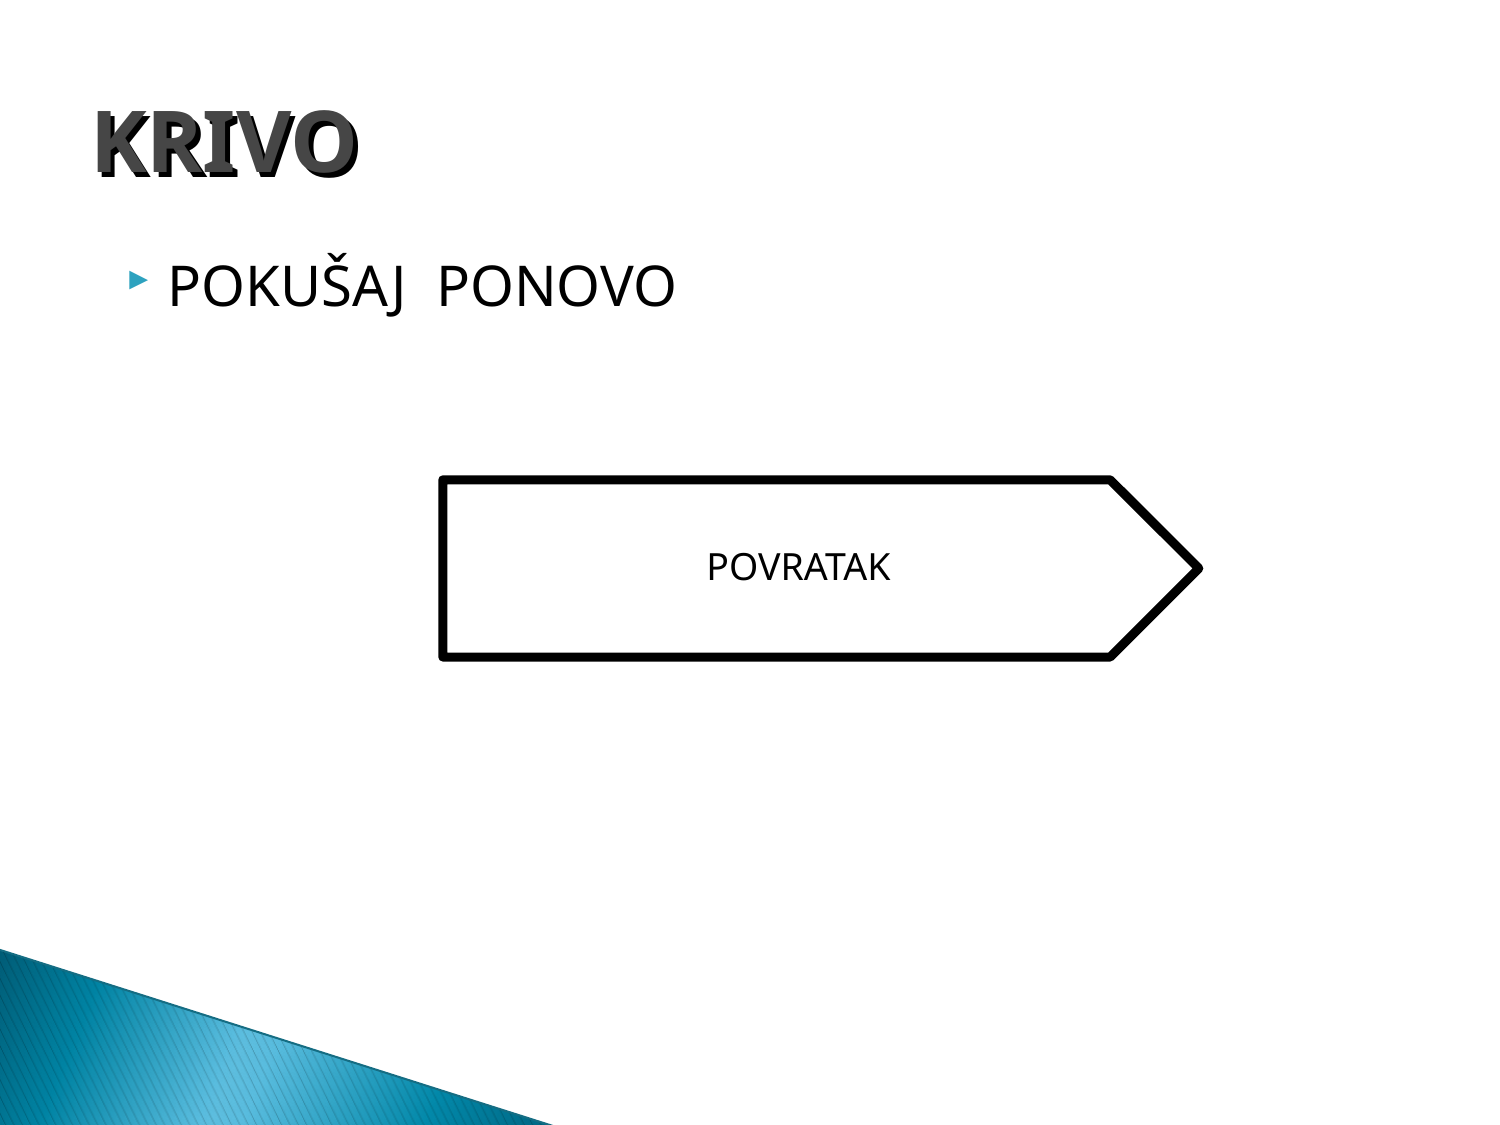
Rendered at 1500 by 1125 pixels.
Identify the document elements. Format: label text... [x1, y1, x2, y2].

title KRIVO [75, 45, 1426, 233]
list POKUŠAJ PONOVO [75, 243, 1426, 986]
text_box POVRATAK [442, 479, 1199, 658]
